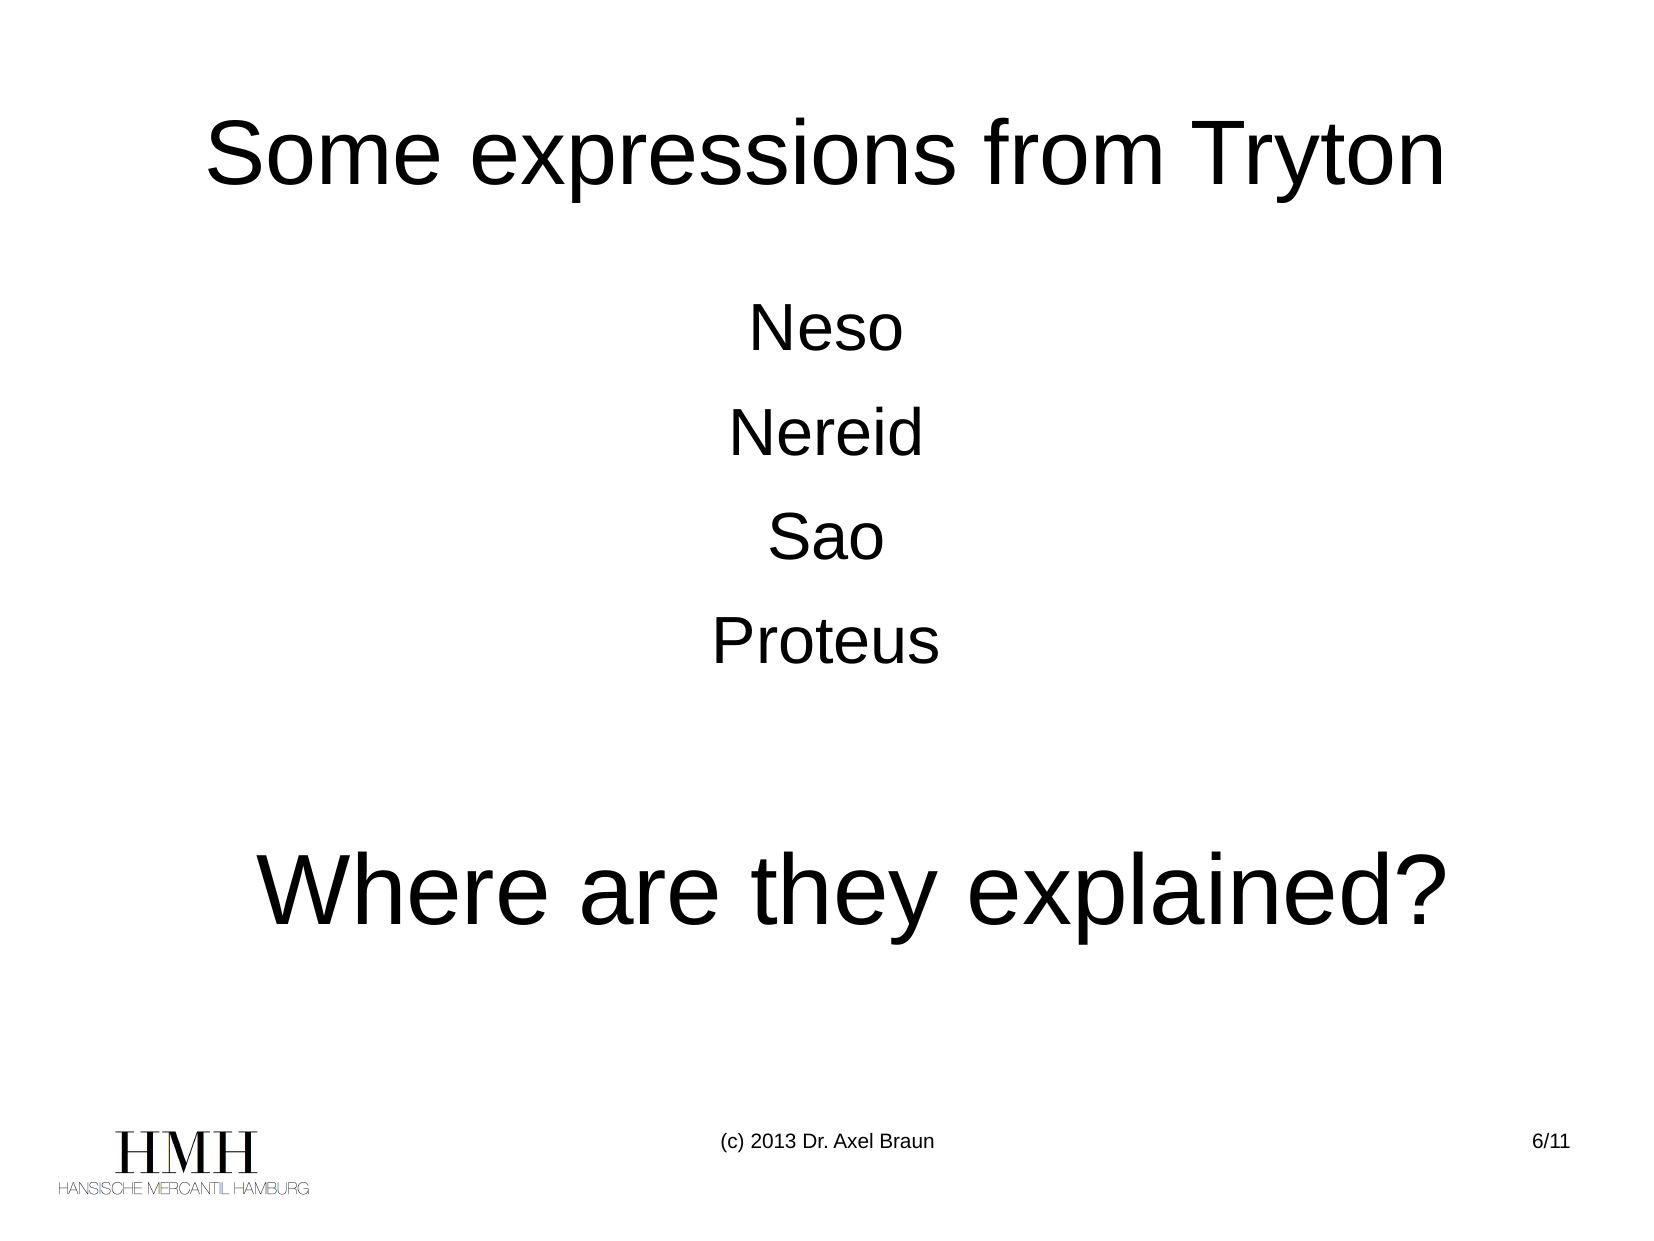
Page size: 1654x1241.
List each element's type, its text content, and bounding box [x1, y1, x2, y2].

title Some expressions from Tryton [82, 49, 1571, 257]
text_box Where are they explained? [241, 826, 1465, 954]
picture [37, 1110, 331, 1228]
list Neso Nereid Sao Proteus [82, 290, 1571, 1010]
